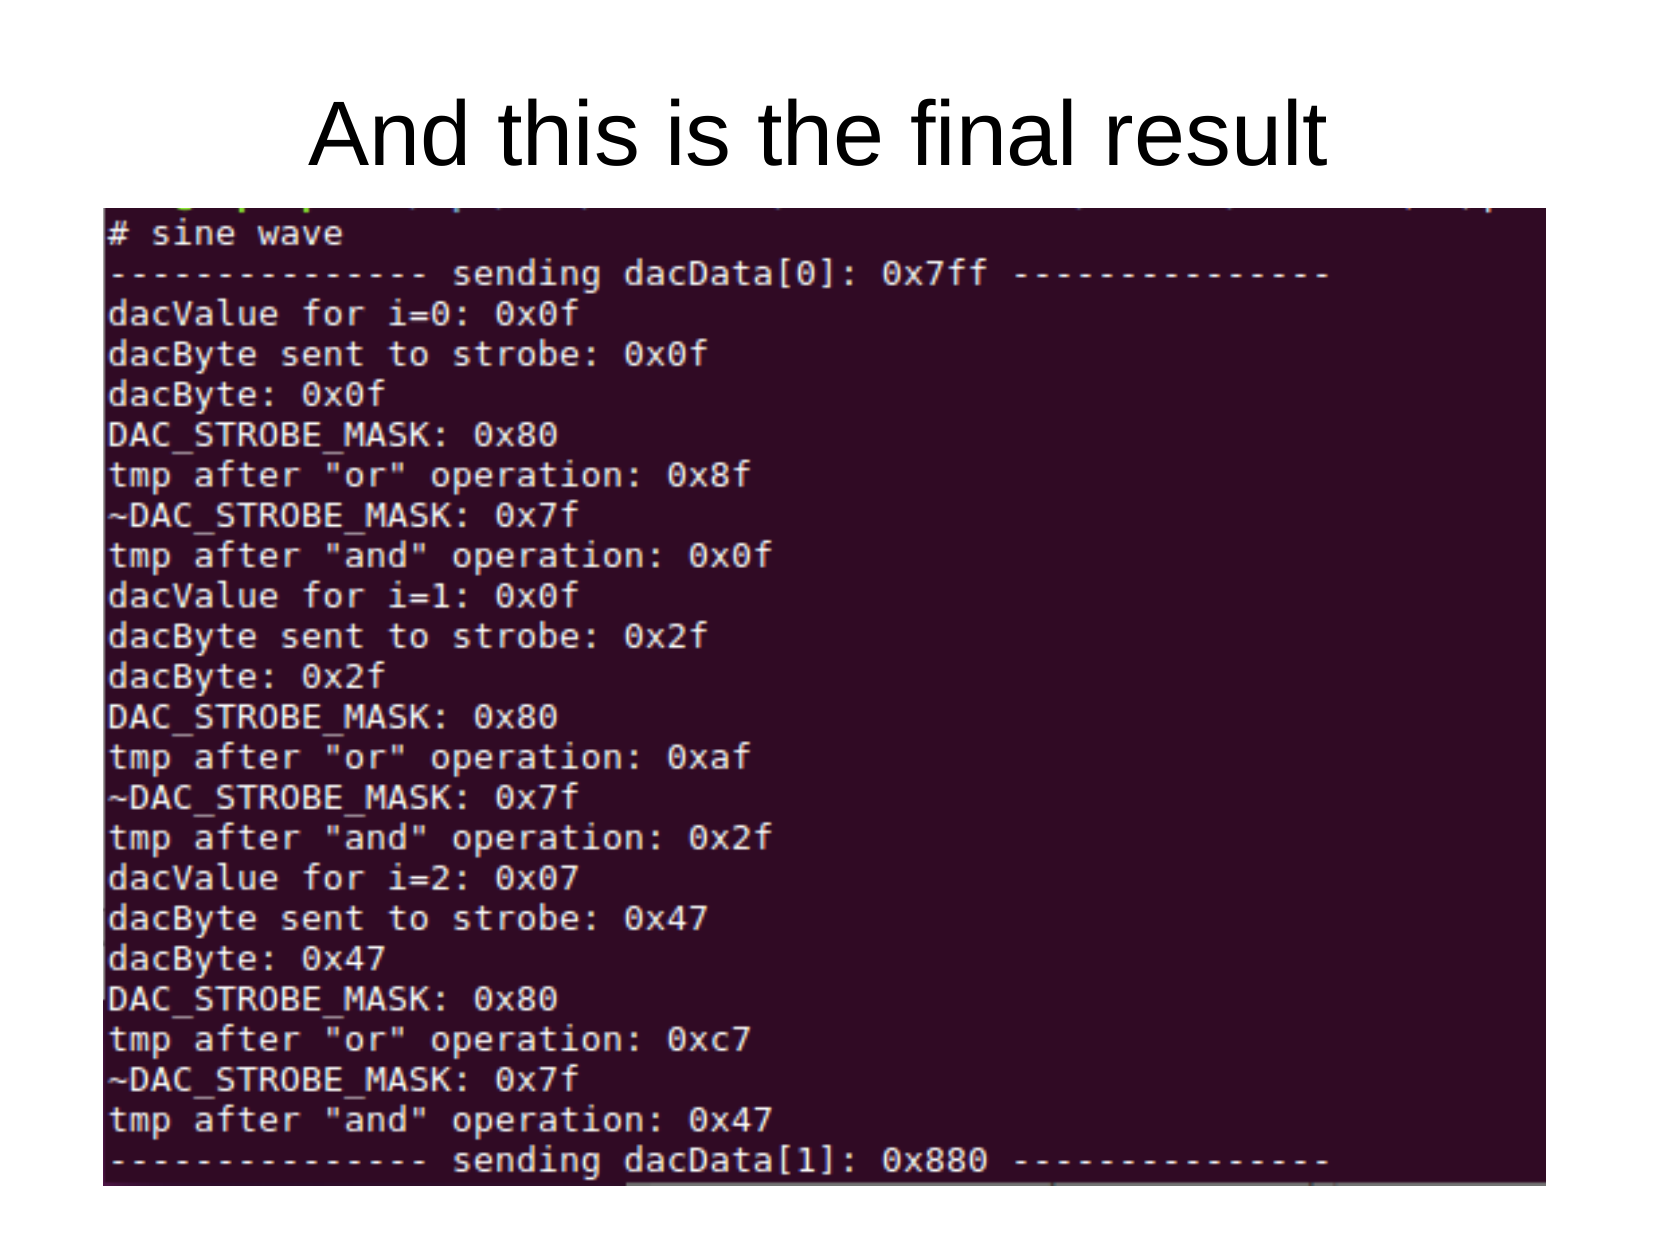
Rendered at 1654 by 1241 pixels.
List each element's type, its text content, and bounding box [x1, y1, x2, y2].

picture [103, 208, 1546, 1186]
title And this is the final result [75, 30, 1564, 238]
